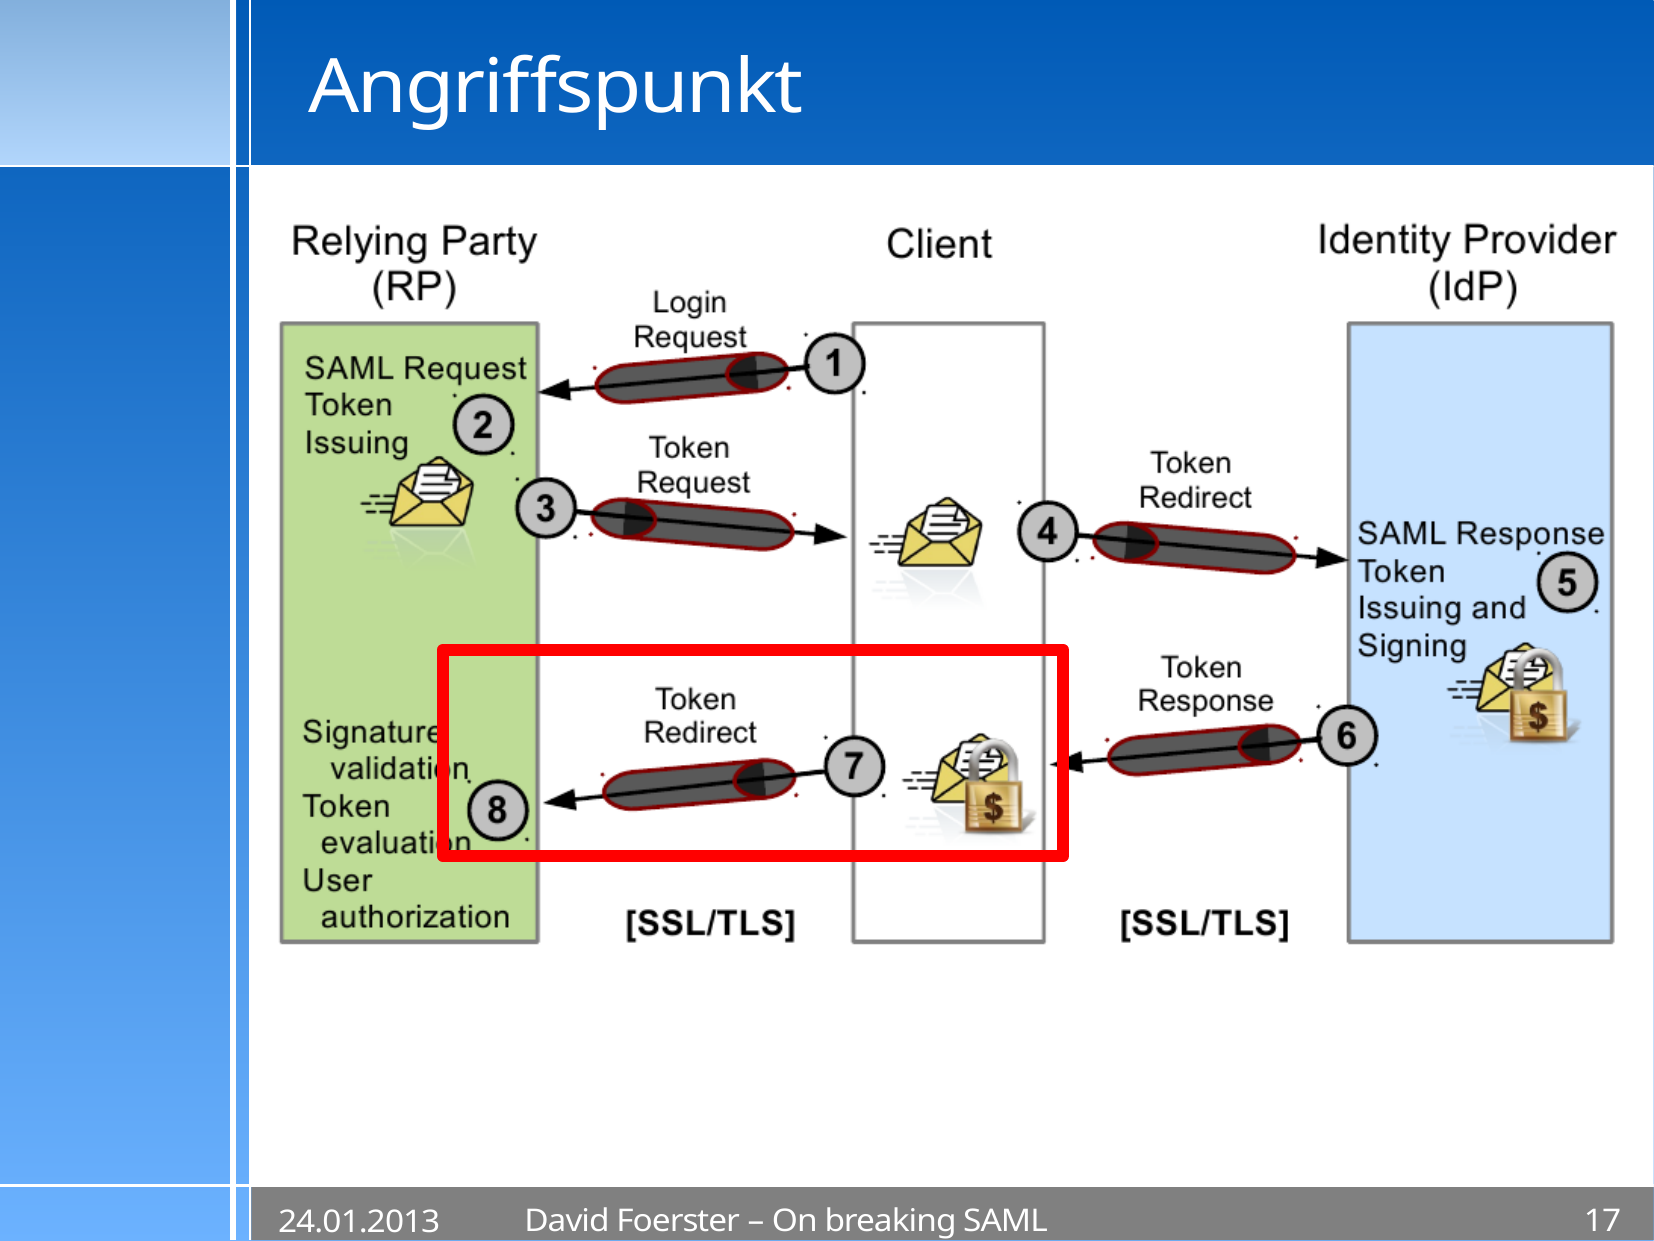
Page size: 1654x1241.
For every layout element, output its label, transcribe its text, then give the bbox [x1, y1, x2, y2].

title Angriffspunkt [273, 0, 1499, 187]
picture [265, 208, 1630, 958]
